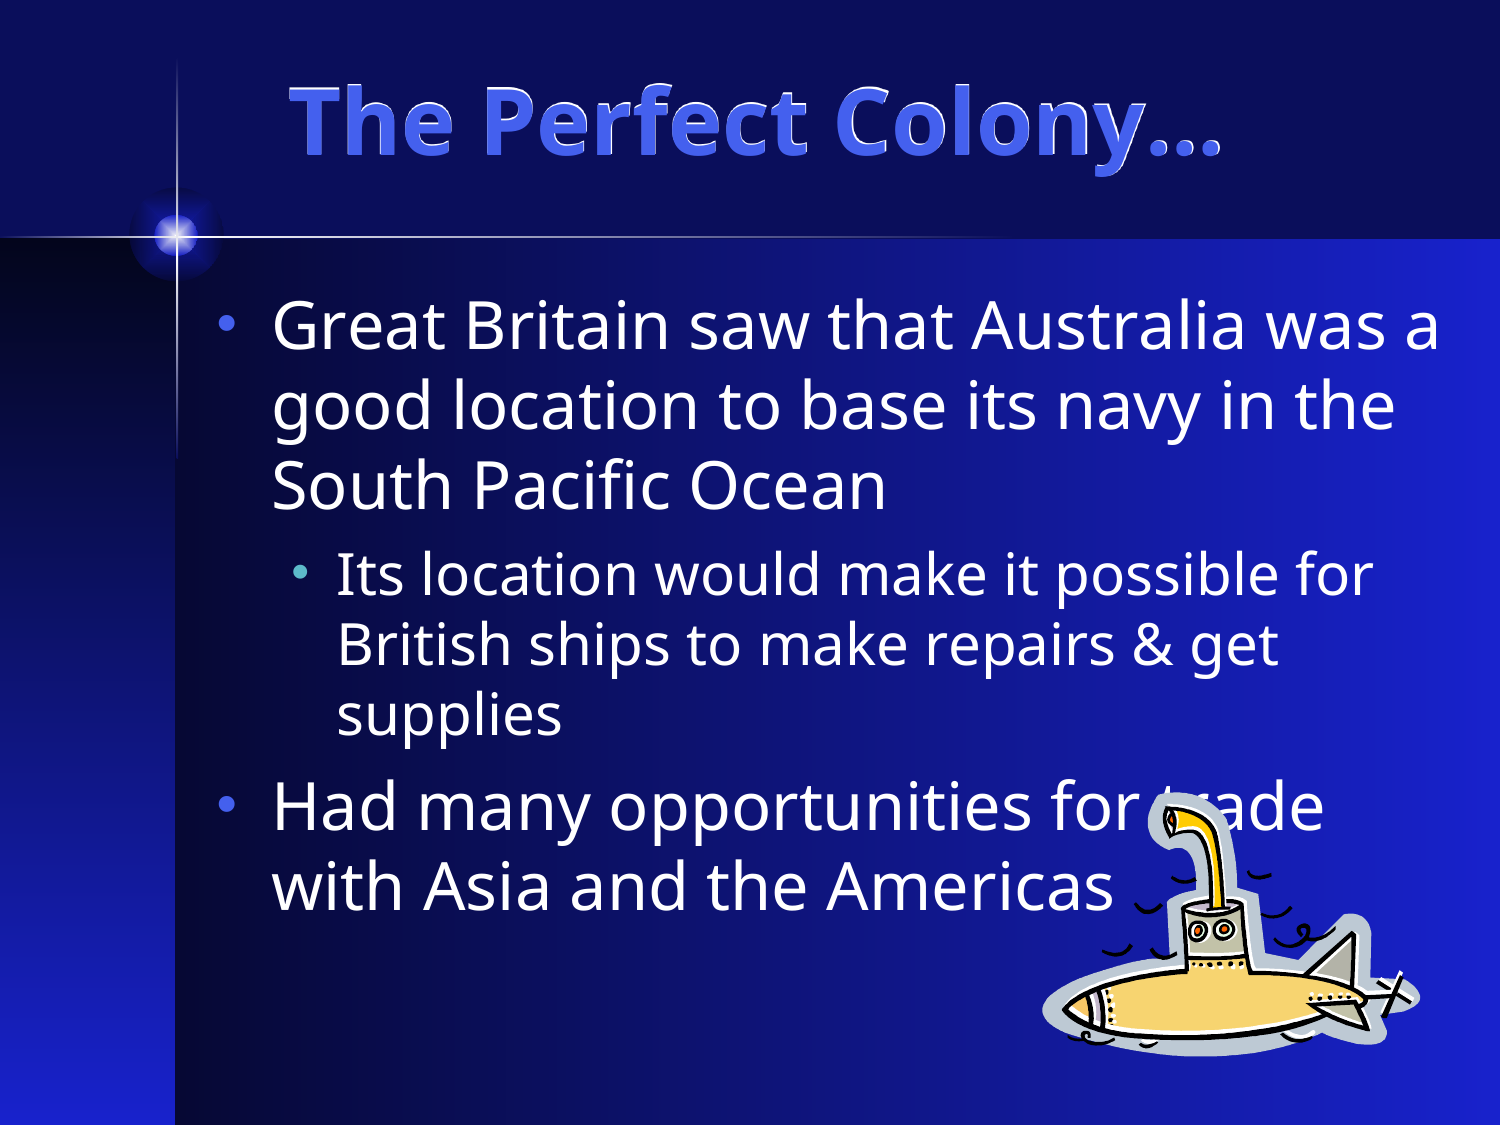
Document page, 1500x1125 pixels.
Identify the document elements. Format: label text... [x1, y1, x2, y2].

list Great Britain saw that Australia was a good location to base its navy in the South Pacific Ocean Its location would make it possible for British ships to make repairs & get supplies Had many opportunities for trade with Asia and the Americas [200, 275, 1476, 1026]
picture [1037, 787, 1426, 1062]
title The Perfect Colony… [24, 24, 1488, 213]
